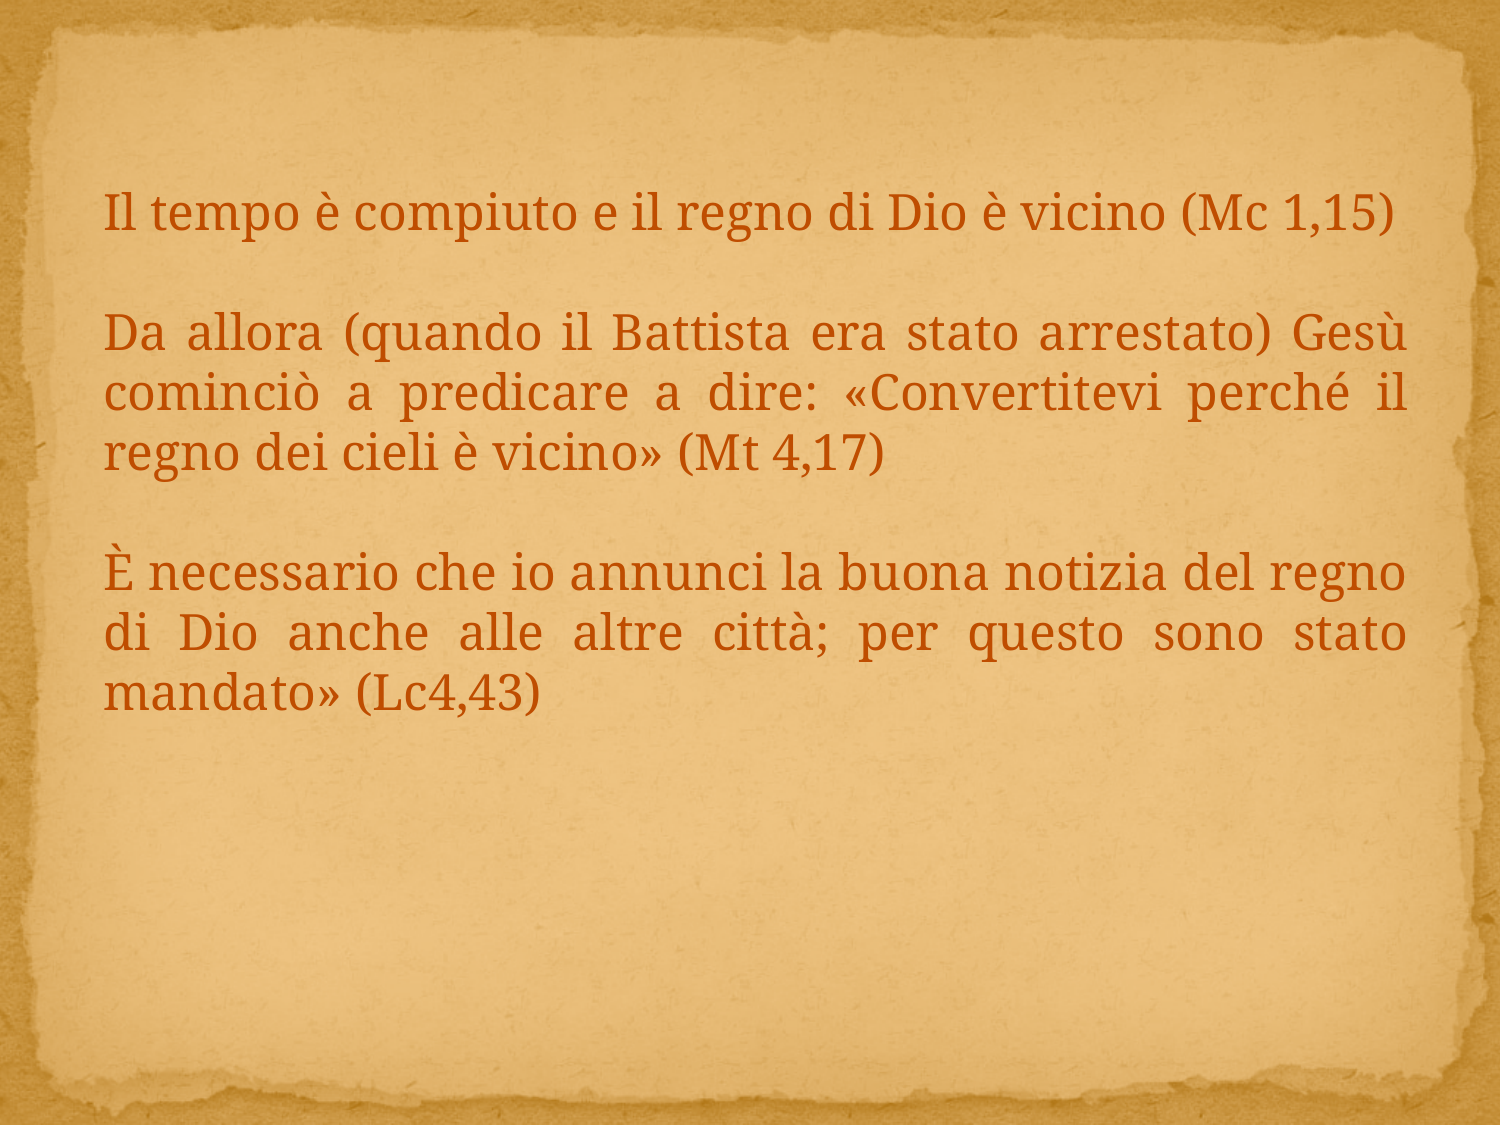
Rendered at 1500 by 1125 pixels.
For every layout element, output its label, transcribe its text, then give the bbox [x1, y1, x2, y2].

text_box Il tempo è compiuto e il regno di Dio è vicino (Mc 1,15) Da allora (quando il Battista era stato arrestato) Gesù cominciò a predicare a dire: «Convertitevi perché il regno dei cieli è vicino» (Mt 4,17) È necessario che io annunci la buona notizia del regno di Dio anche alle altre città; per questo sono stato mandato» (Lc4,43) [88, 172, 1424, 794]
